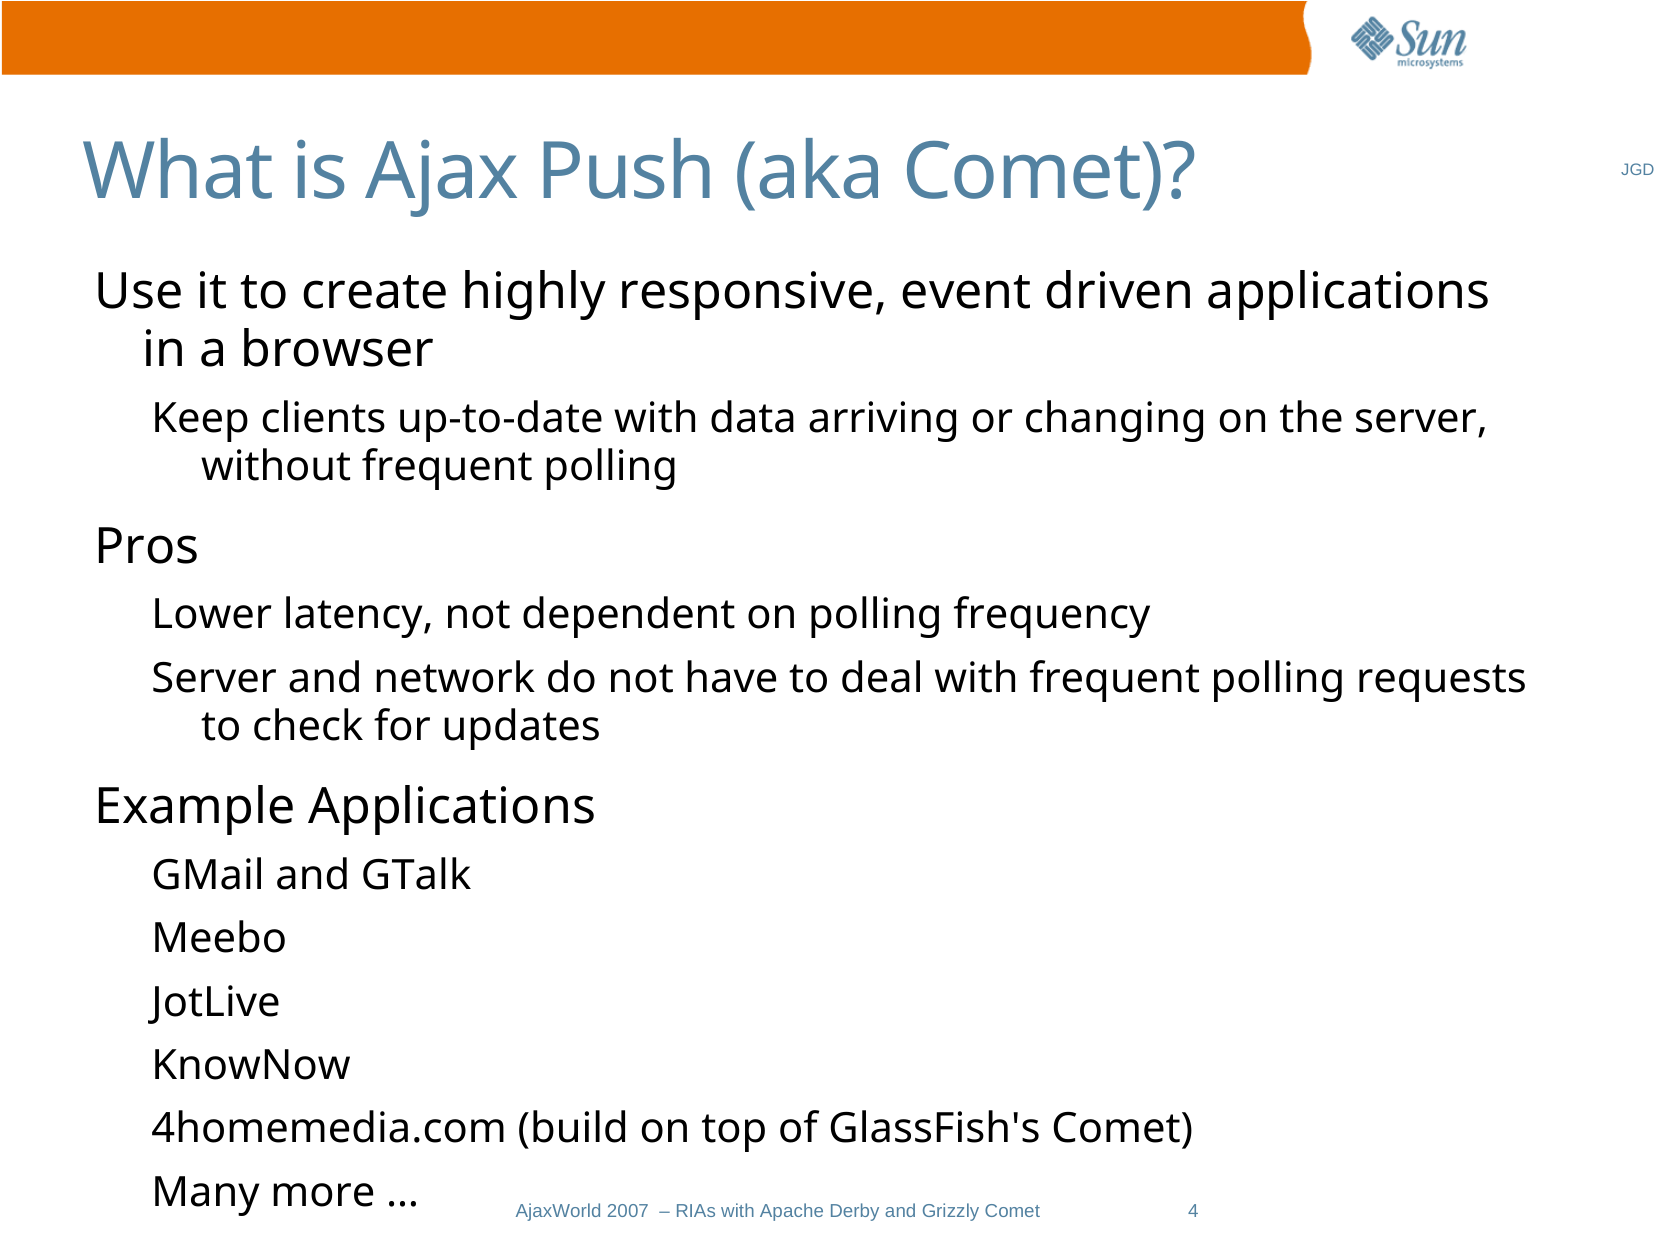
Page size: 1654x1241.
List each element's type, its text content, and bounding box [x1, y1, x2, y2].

list Use it to create highly responsive, event driven applications in a browser Keep clients up-to-date with data arriving or changing on the server, without frequent polling Pros Lower latency, not dependent on polling frequency Server and network do not have to deal with frequent polling requests to check for updates Example Applications GMail and GTalk Meebo JotLive KnowNow 4homemedia.com (build on top of GlassFish's Comet) Many more … [75, 262, 1538, 1126]
title What is Ajax Push (aka Comet)? [63, 120, 1426, 226]
picture [1, 1, 1502, 77]
